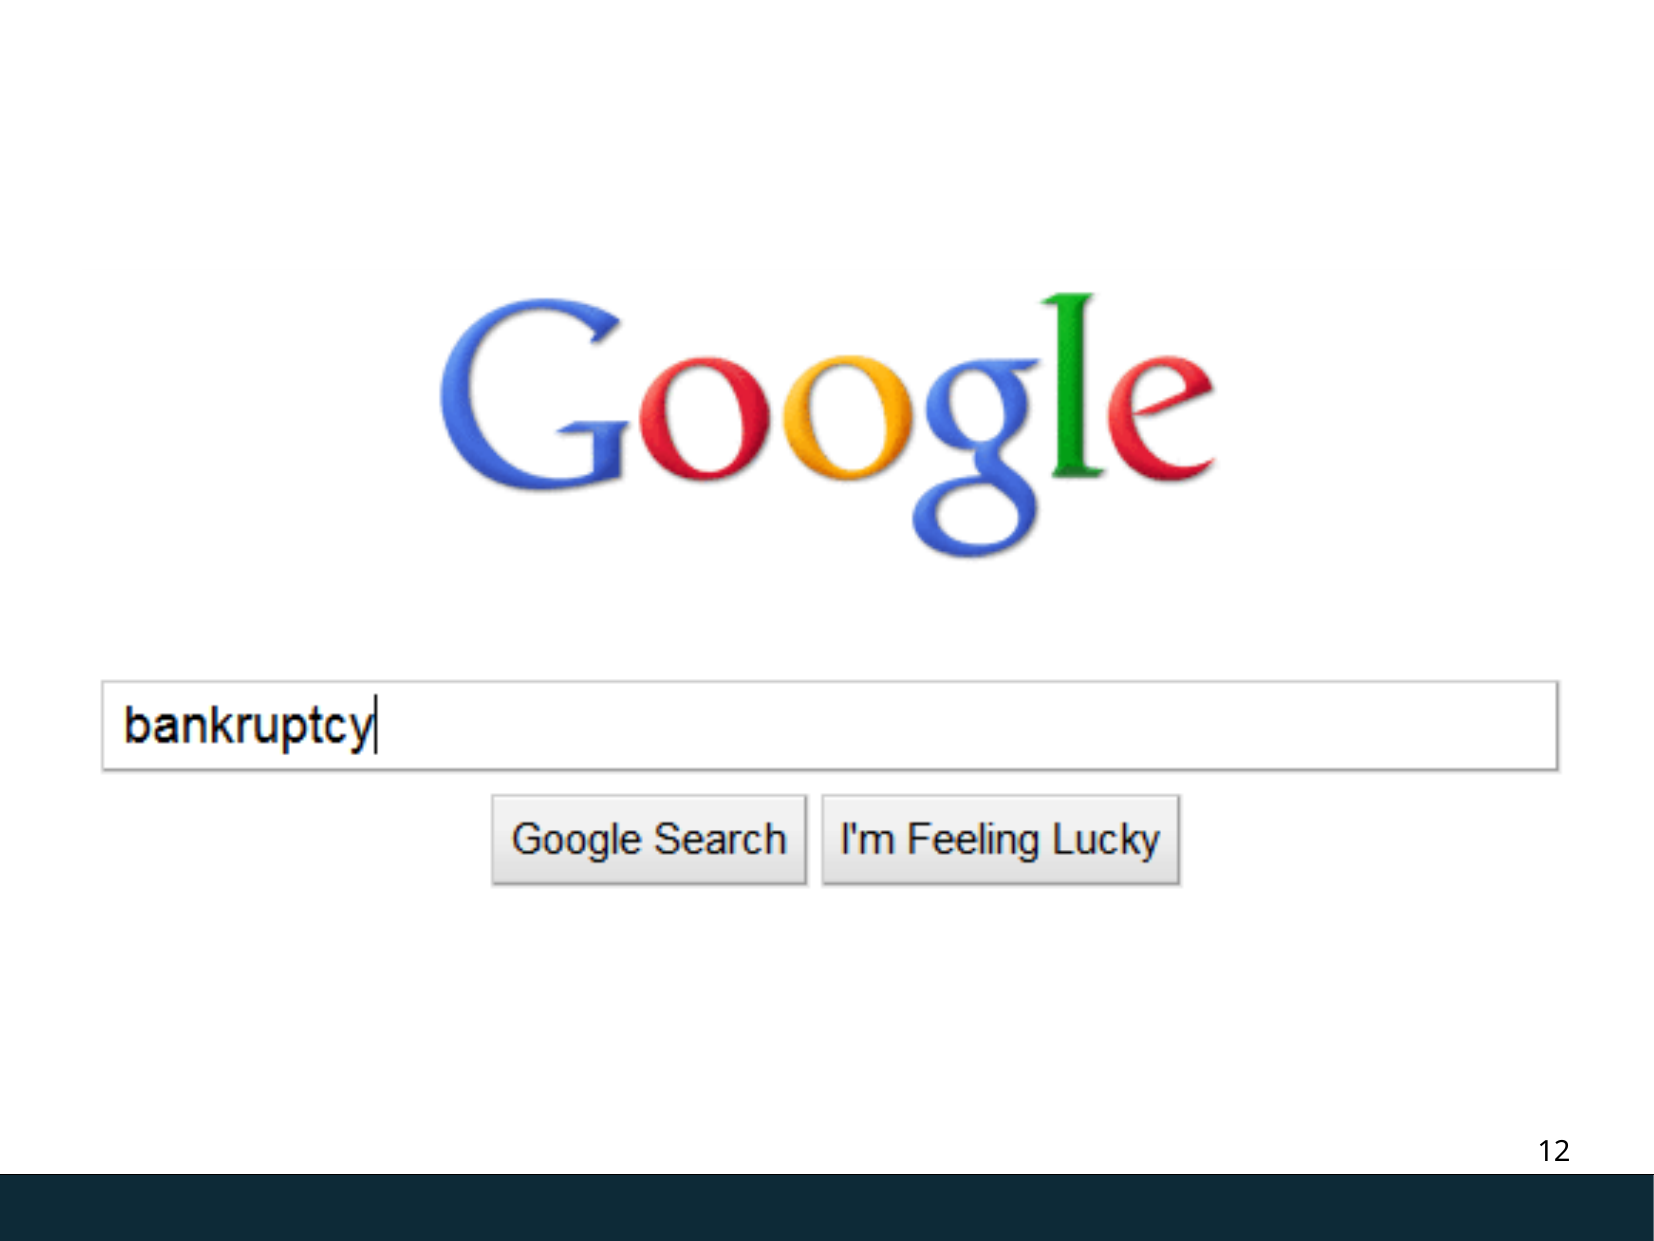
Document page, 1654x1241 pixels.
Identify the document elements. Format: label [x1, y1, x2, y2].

picture [82, 268, 1571, 906]
